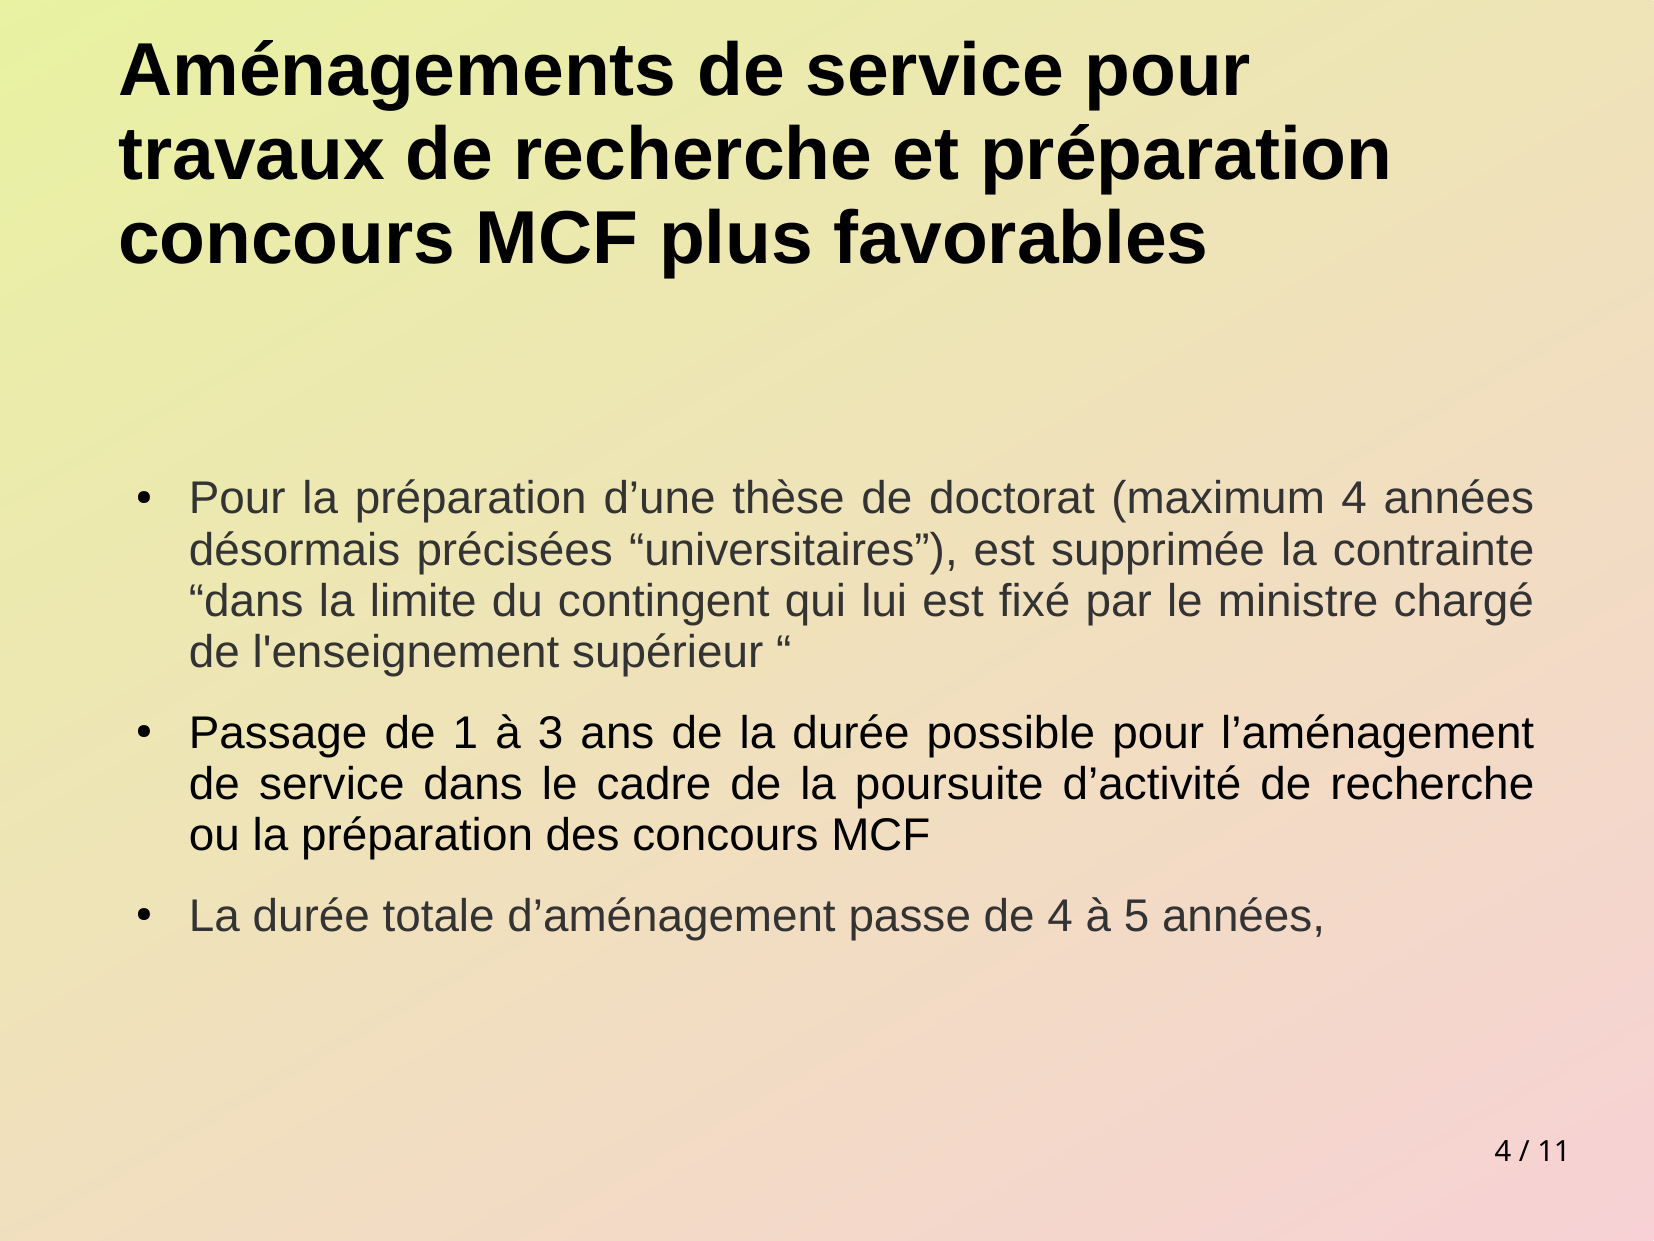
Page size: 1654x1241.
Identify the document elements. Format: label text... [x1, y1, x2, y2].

title Aménagements de service pour travaux de recherche et préparation concours MCF plus favorables [118, 27, 1536, 280]
list Pour la préparation d’une thèse de doctorat (maximum 4 années désormais précisées “universitaires”), est supprimée la contrainte “dans la limite du contingent qui lui est fixé par le ministre chargé de l'enseignement supérieur “ Passage de 1 à 3 ans de la durée possible pour l’aménagement de service dans le cadre de la poursuite d’activité de recherche ou la préparation des concours MCF La durée totale d’aménagement passe de 4 à 5 années, [118, 472, 1536, 1074]
